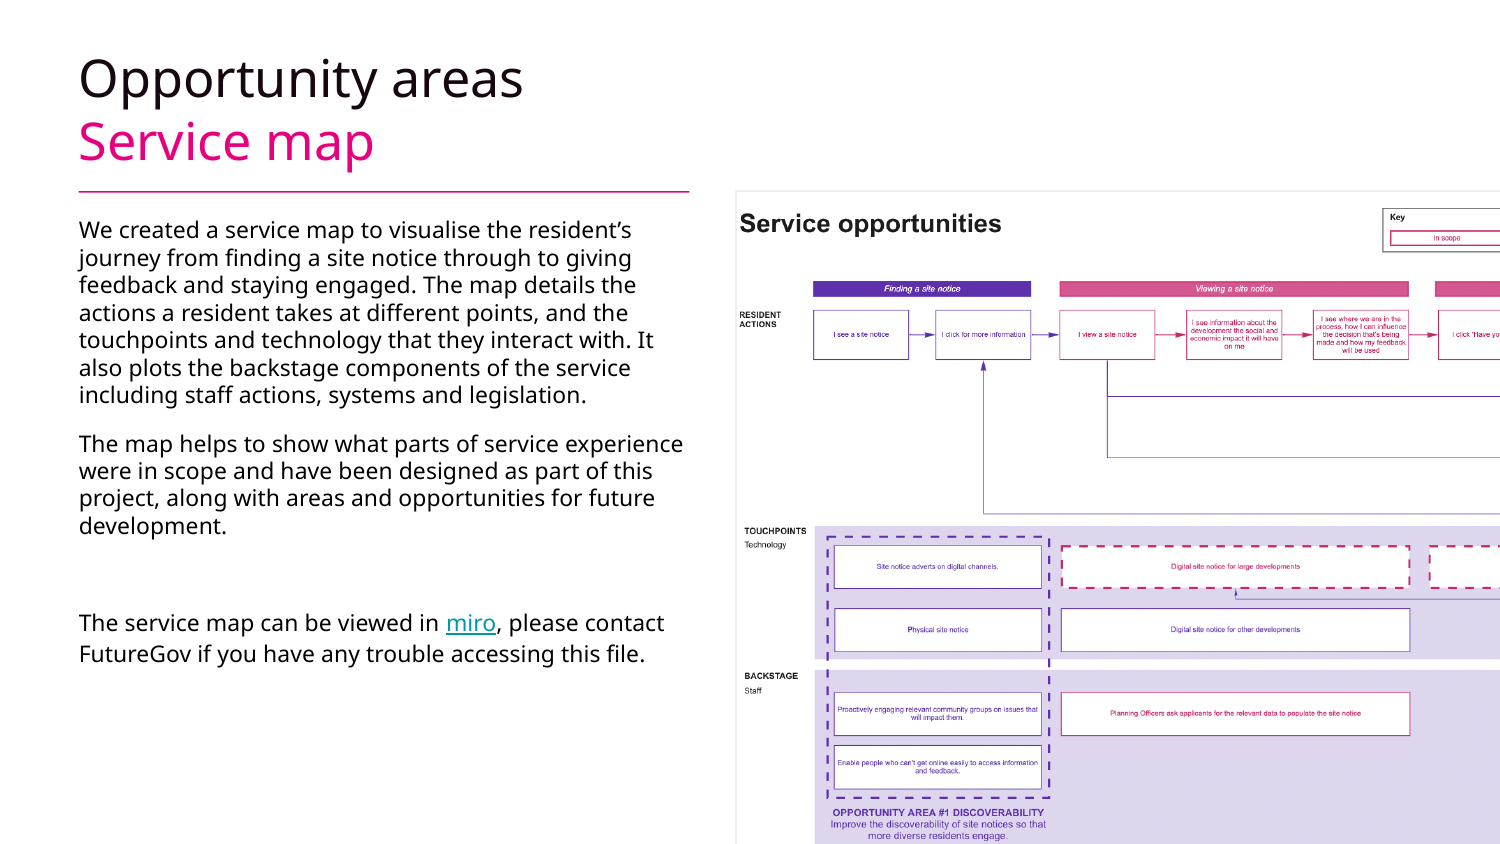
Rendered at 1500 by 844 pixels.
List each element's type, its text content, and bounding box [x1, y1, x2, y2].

text_box Opportunity areas Service map [78, 45, 1155, 217]
text_box We created a service map to visualise the resident’s journey from finding a site notice through to giving feedback and staying engaged. The map details the actions a resident takes at different points, and the touchpoints and technology that they interact with. It also plots the backstage components of the service including staff actions, systems and legislation. The map helps to show what parts of service experience were in scope and have been designed as part of this project, along with areas and opportunities for future development. The service map can be viewed in miro, please contact FutureGov if you have any trouble accessing this file. [78, 216, 690, 667]
picture [736, 191, 1500, 844]
